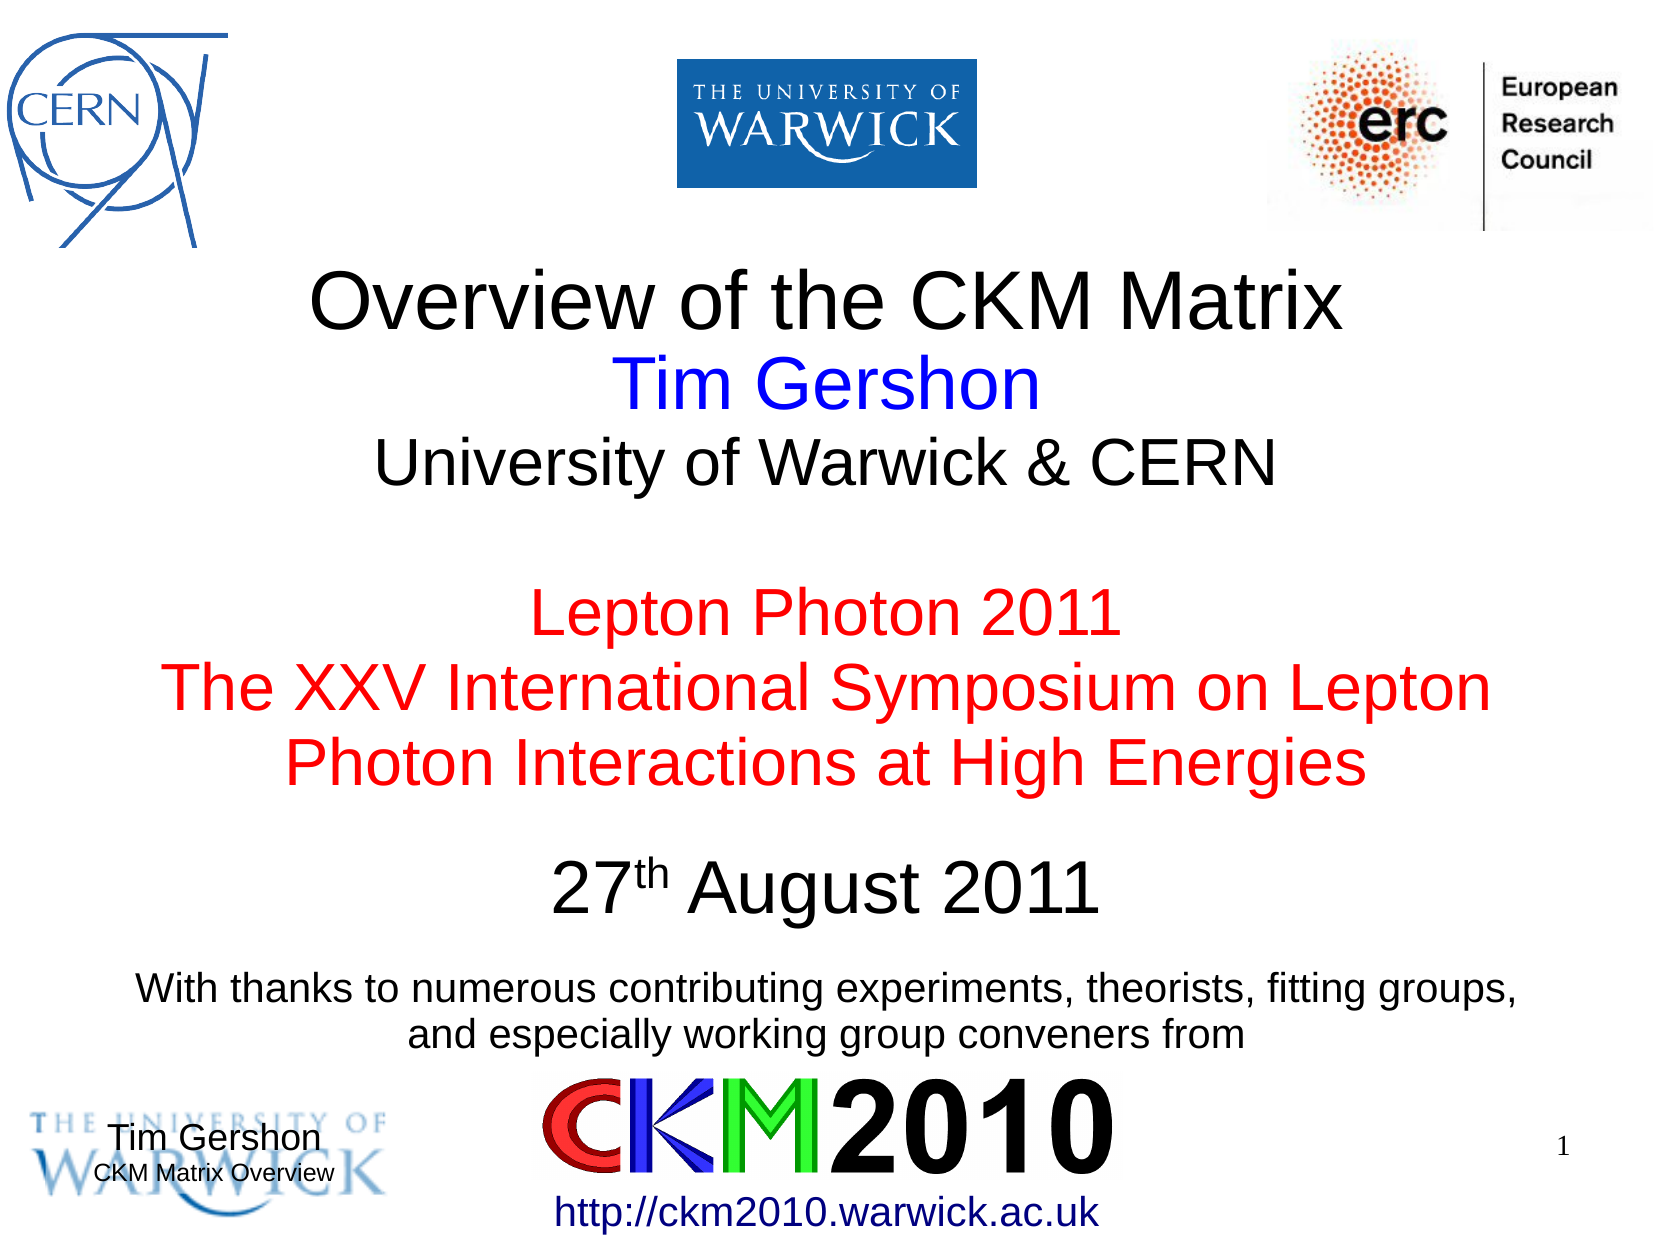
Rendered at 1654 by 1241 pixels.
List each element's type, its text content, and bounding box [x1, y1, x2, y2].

picture [677, 59, 977, 188]
text_box Tim Gershon CKM Matrix Overview [45, 1108, 384, 1194]
picture [531, 1071, 1123, 1180]
picture [1267, 18, 1654, 231]
picture [0, 23, 233, 248]
text_box http://ckm2010.warwick.ac.uk [531, 1181, 1123, 1241]
subtitle Tim Gershon University of Warwick & CERN Lepton Photon 2011 The XXV International Symposium on Lepton Photon Interactions at High Energies 27th August 2011 With thanks to numerous contributing experiments, theorists, fitting groups, and especially working group conveners from [82, 290, 1571, 1109]
picture [19, 1106, 406, 1232]
title Overview of the CKM Matrix [26, 197, 1627, 405]
